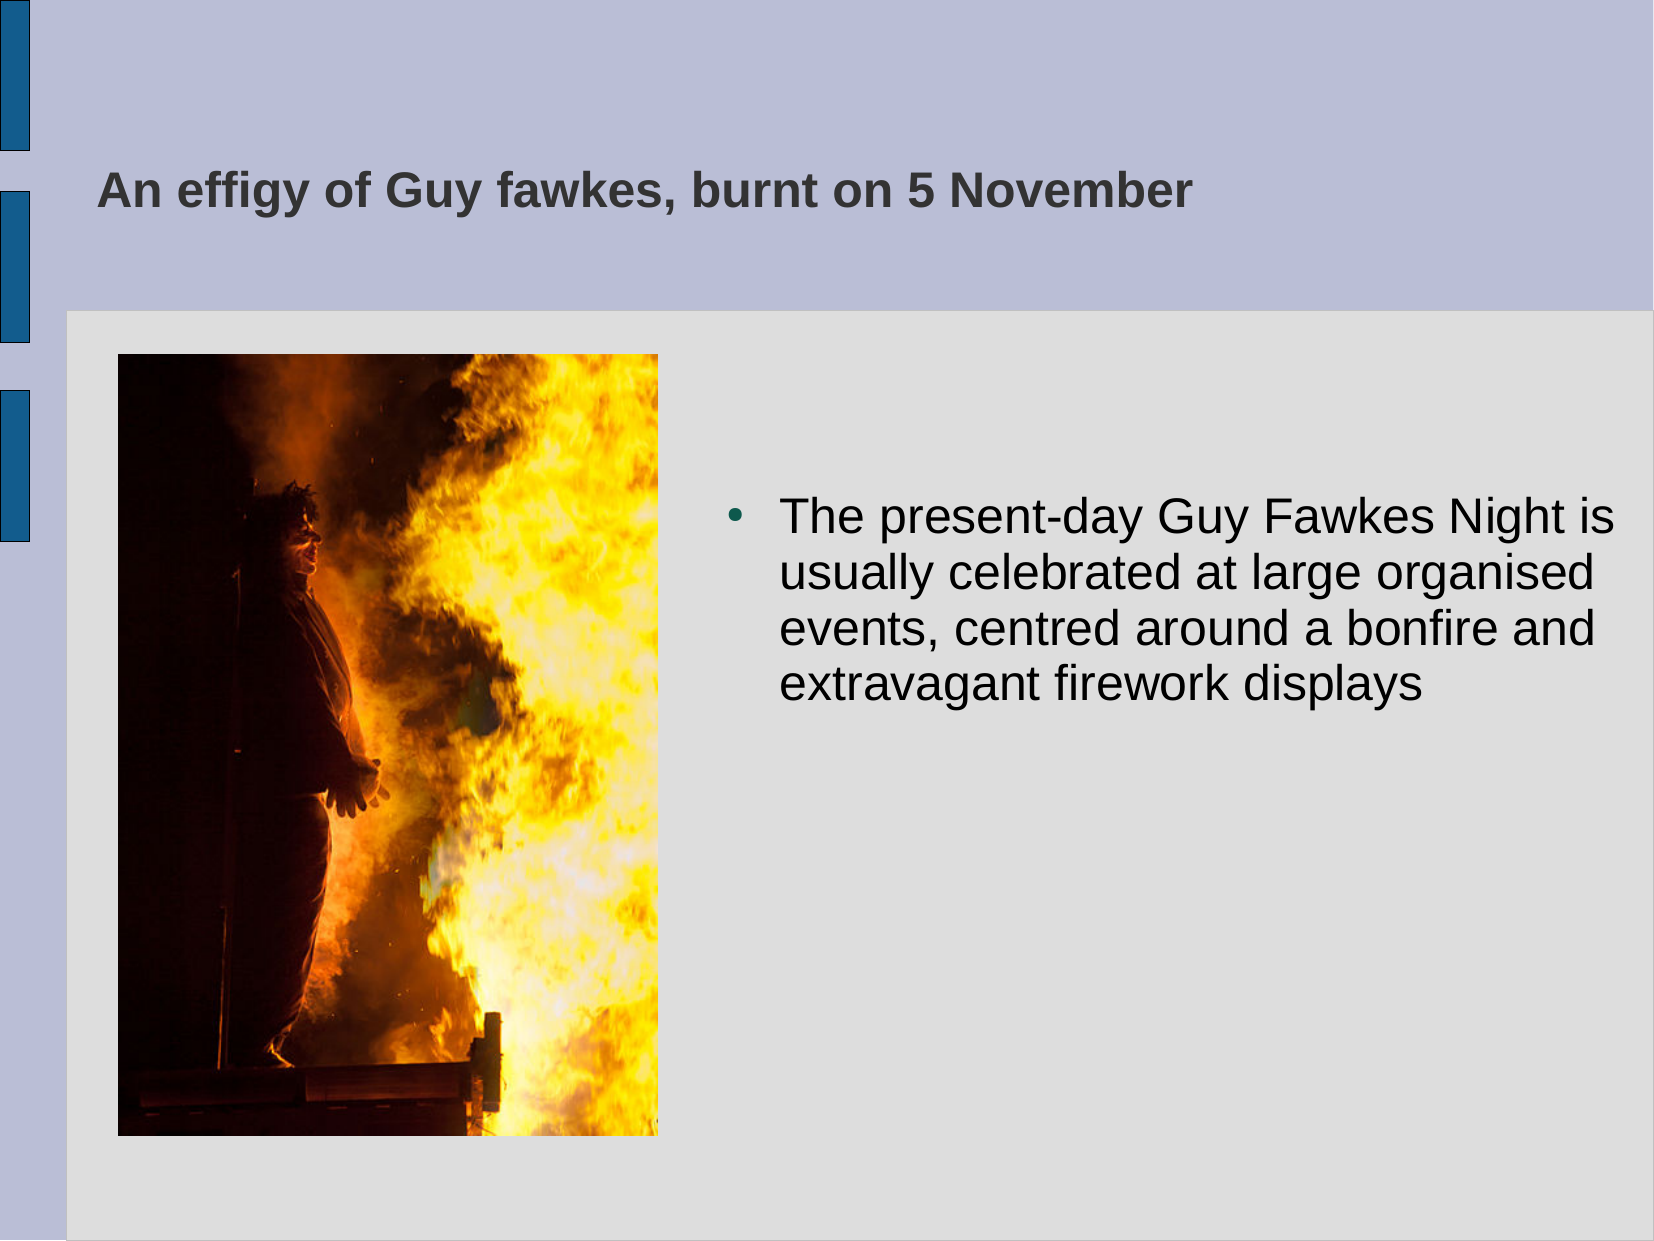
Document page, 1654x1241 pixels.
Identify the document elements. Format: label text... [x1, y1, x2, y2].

title An effigy of Guy fawkes, burnt on 5 November [0, 85, 1359, 296]
list The present-day Guy Fawkes Night is usually celebrated at large organised events, centred around a bonfire and extravagant firework displays [708, 488, 1625, 1241]
picture [118, 354, 658, 1136]
